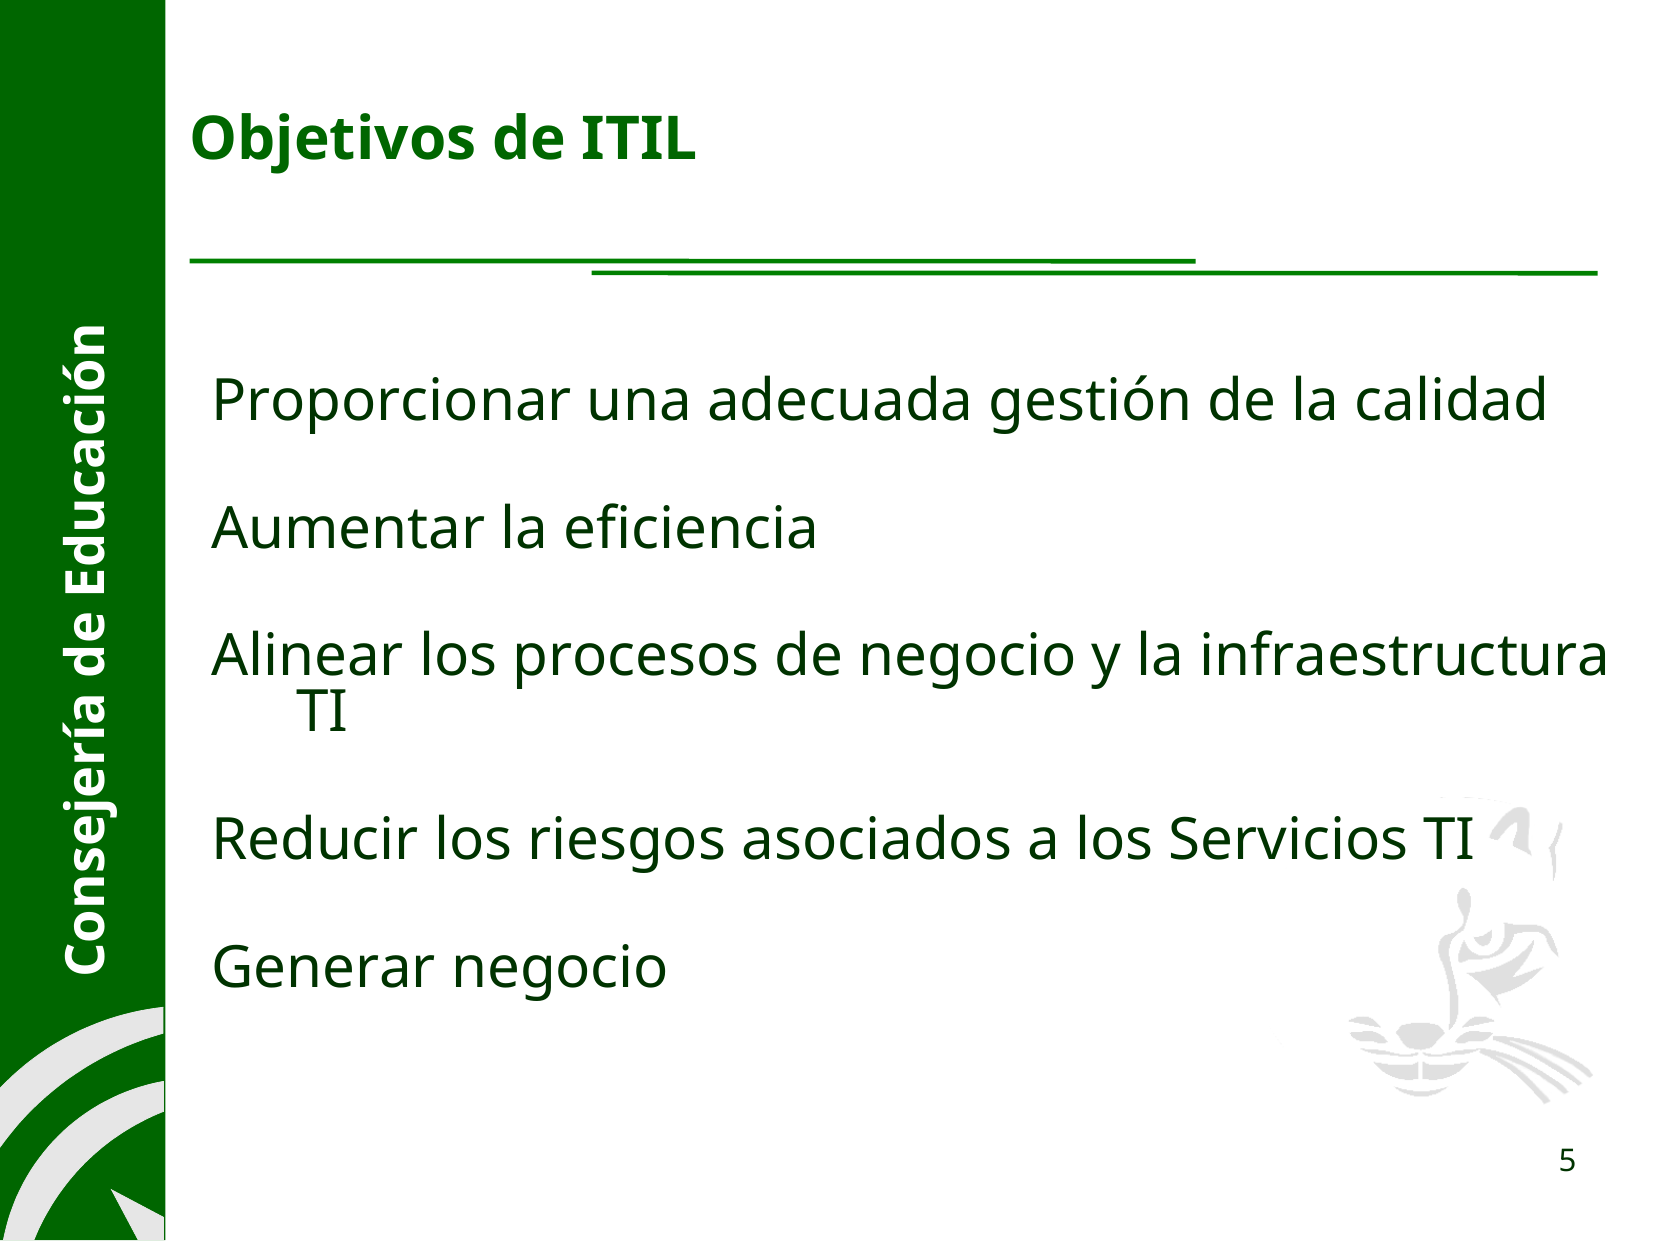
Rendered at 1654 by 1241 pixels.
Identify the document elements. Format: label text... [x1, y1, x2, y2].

title Objetivos de ITIL [189, 64, 1594, 219]
list Proporcionar una adecuada gestión de la calidad Aumentar la eficiencia Alinear los procesos de negocio y la infraestructura TI Reducir los riesgos asociados a los Servicios TI Generar negocio [177, 375, 1654, 1123]
